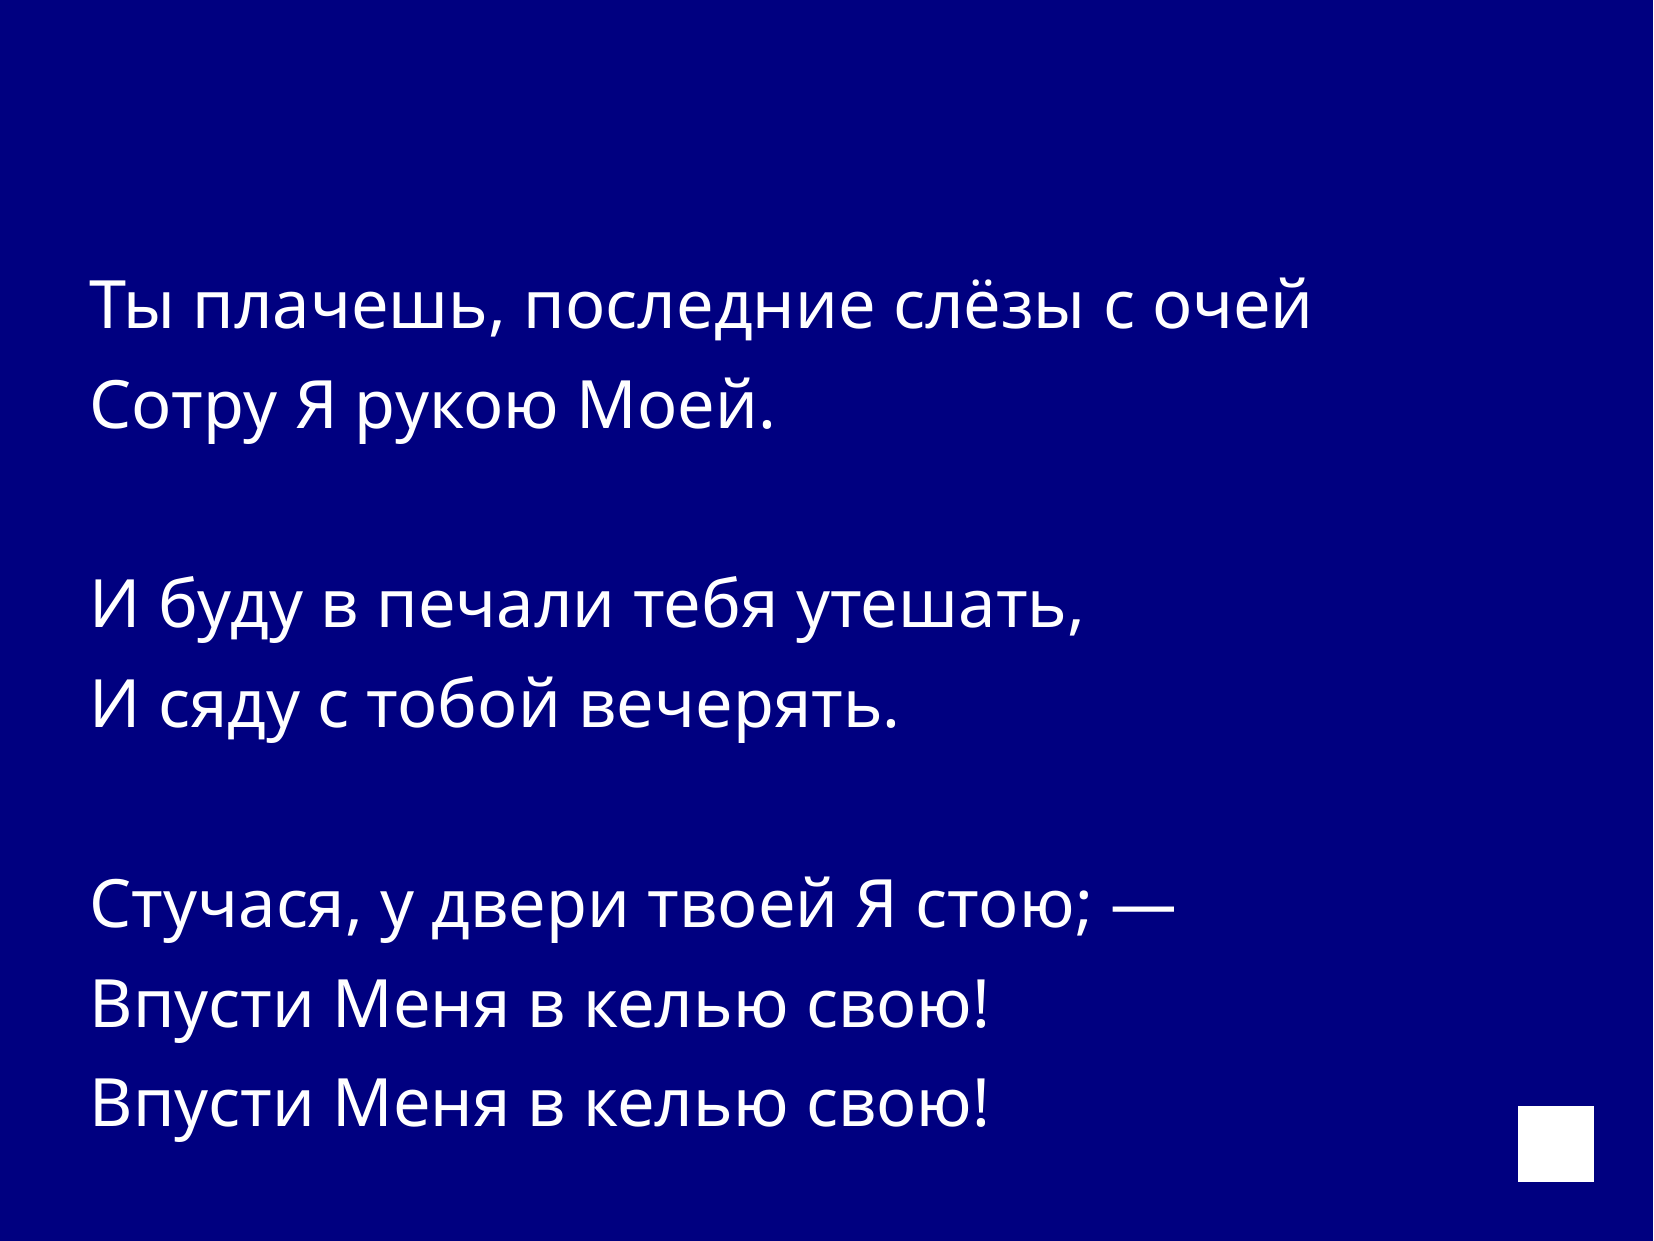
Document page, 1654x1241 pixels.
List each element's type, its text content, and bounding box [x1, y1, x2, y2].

text_box [1518, 1106, 1594, 1182]
text_box Ты плачешь, последние слёзы с очей Сотру Я рукою Моей. И буду в печали тебя утешать, И сяду с тобой вечерять. Стучася, у двери твоей Я стою; ― Впусти Меня в келью свою! Впусти Меня в келью свою! [75, 150, 1576, 1163]
